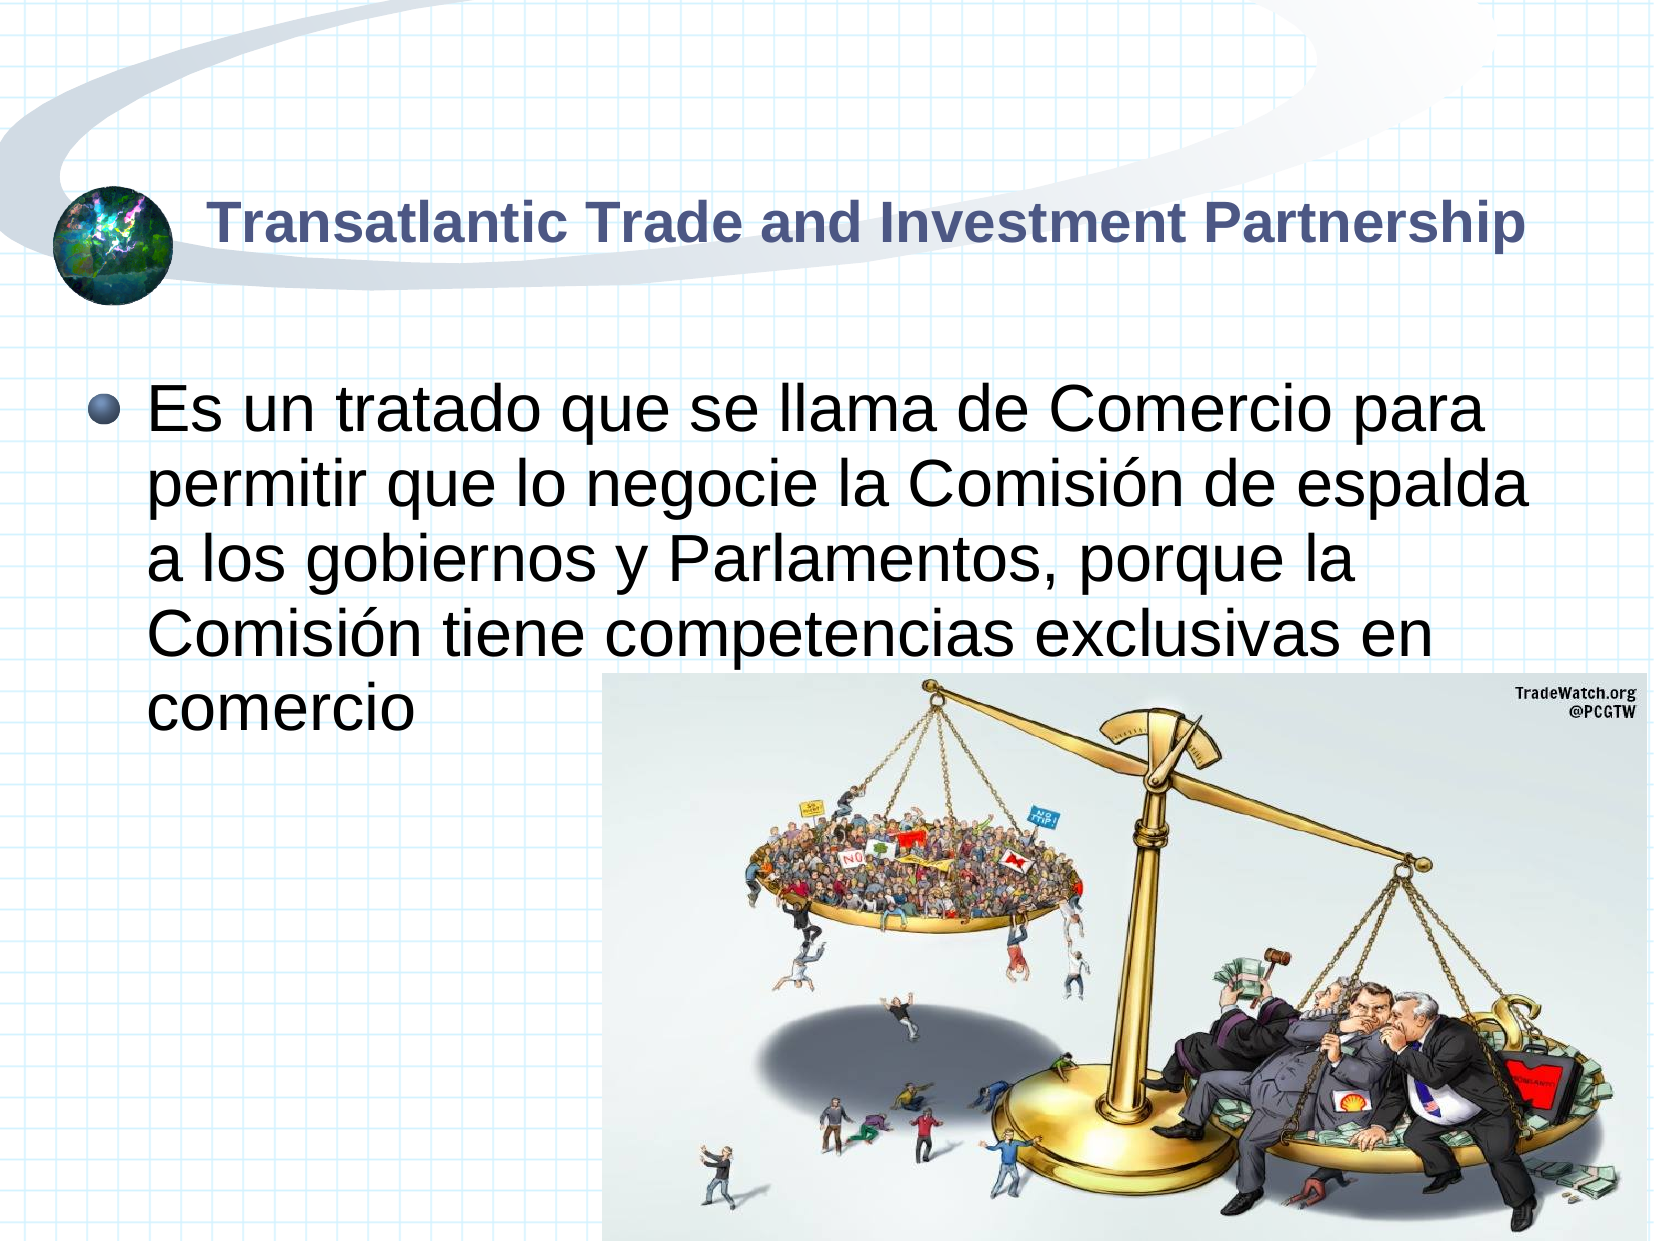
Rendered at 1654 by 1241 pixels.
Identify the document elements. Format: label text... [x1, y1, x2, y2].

picture [0, 0, 1654, 1241]
list Es un tratado que se llama de Comercio para permitir que lo negocie la Comisión de espalda a los gobiernos y Parlamentos, porque la Comisión tiene competencias exclusivas en comercio [75, 371, 1576, 1153]
title Transatlantic Trade and Investment Partnership [205, 171, 1576, 273]
picture [0, 0, 385, 140]
